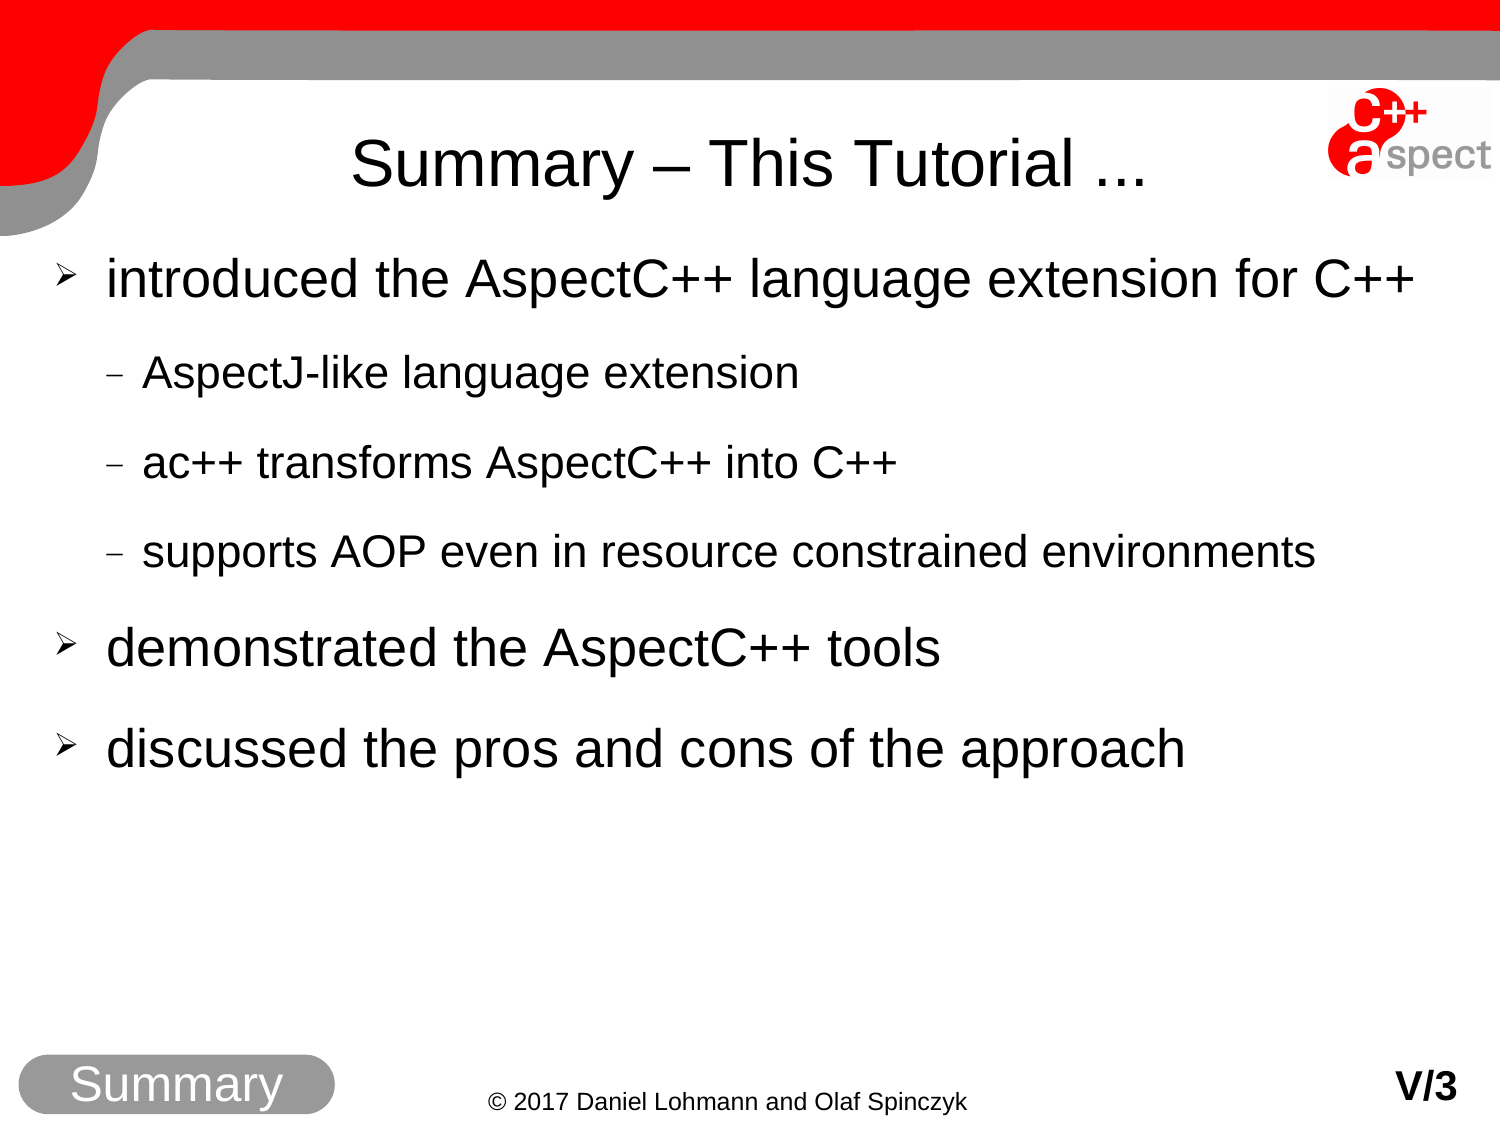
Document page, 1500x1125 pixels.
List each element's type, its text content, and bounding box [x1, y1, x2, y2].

title Summary – This Tutorial ... [112, 98, 1388, 223]
list introduced the AspectC++ language extension for C++ AspectJ-like language extension ac++ transforms AspectC++ into C++ supports AOP even in resource constrained environments demonstrated the AspectC++ tools discussed the pros and cons of the approach [53, 248, 1459, 1013]
